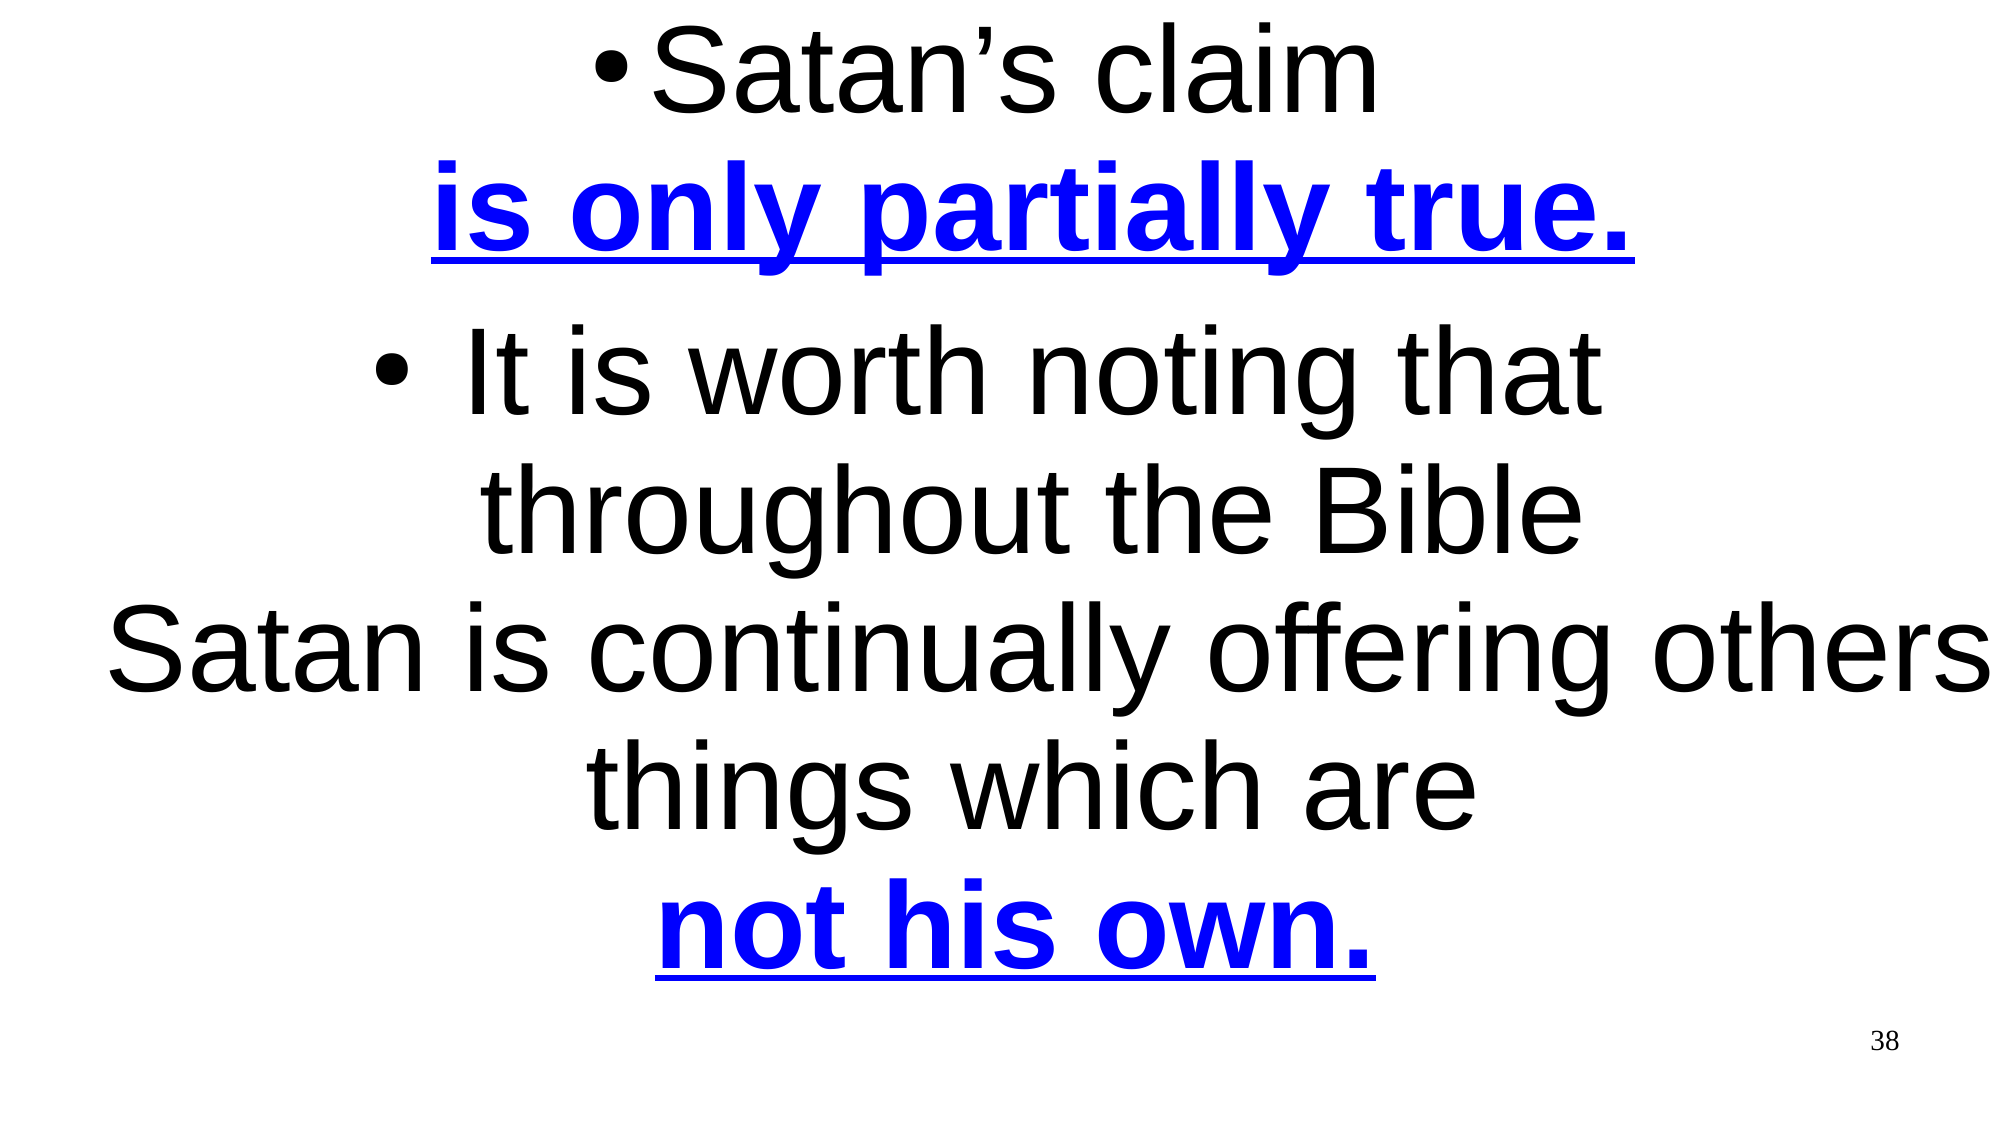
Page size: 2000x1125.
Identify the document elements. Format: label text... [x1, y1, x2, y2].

list Satan’s claim is only partially true. It is worth noting that throughout the Bible Satan is continually offering others things which are not his own. [0, 0, 1996, 1123]
